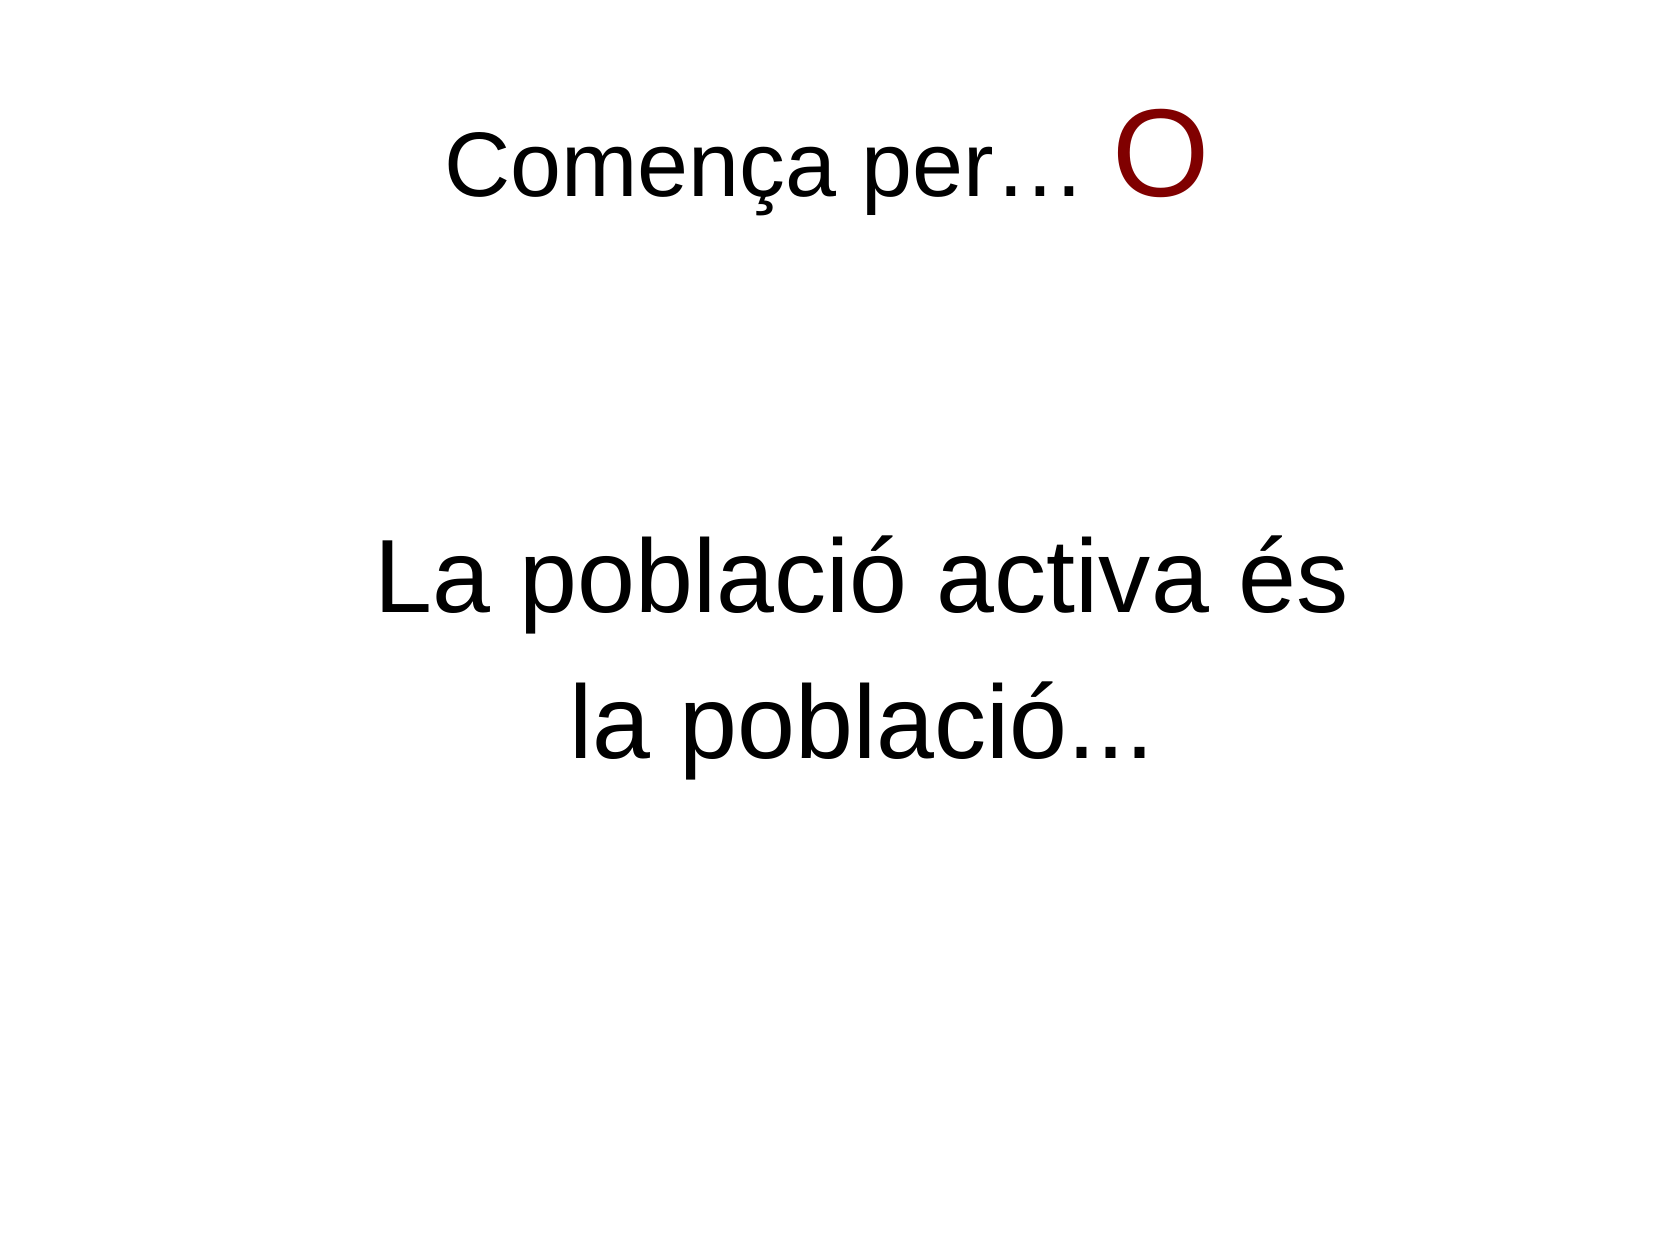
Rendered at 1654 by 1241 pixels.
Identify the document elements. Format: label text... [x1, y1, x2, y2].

list La població activa és la població... [82, 290, 1571, 1010]
title Comença per… O [82, 49, 1571, 257]
